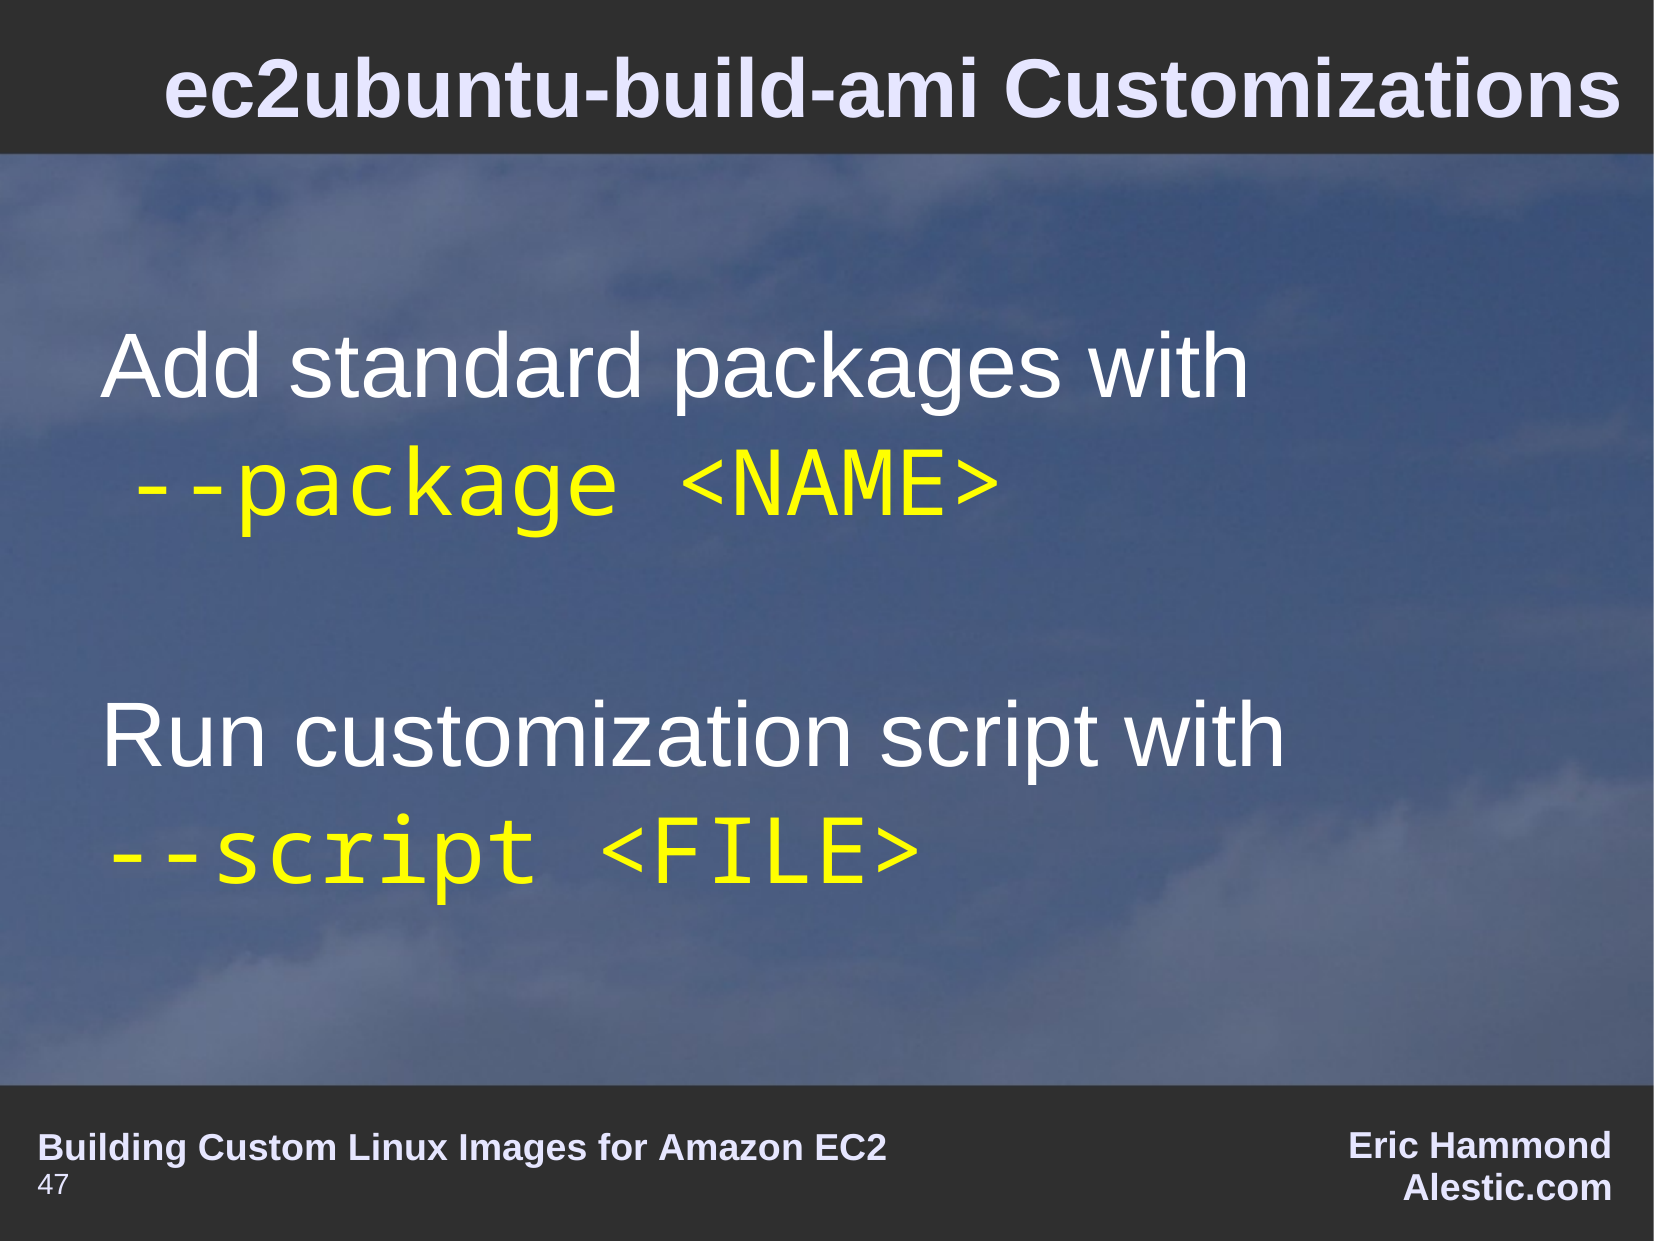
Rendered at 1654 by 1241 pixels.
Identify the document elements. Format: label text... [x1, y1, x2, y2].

picture [0, 0, 1654, 1241]
title Eric Hammond Alestic.com [1299, 1092, 1613, 1241]
list Add standard packages with --package <NAME> Run customization script with --script <FILE> [29, 177, 1625, 1049]
title ec2ubuntu-build-ami Customizations [29, 29, 1625, 148]
